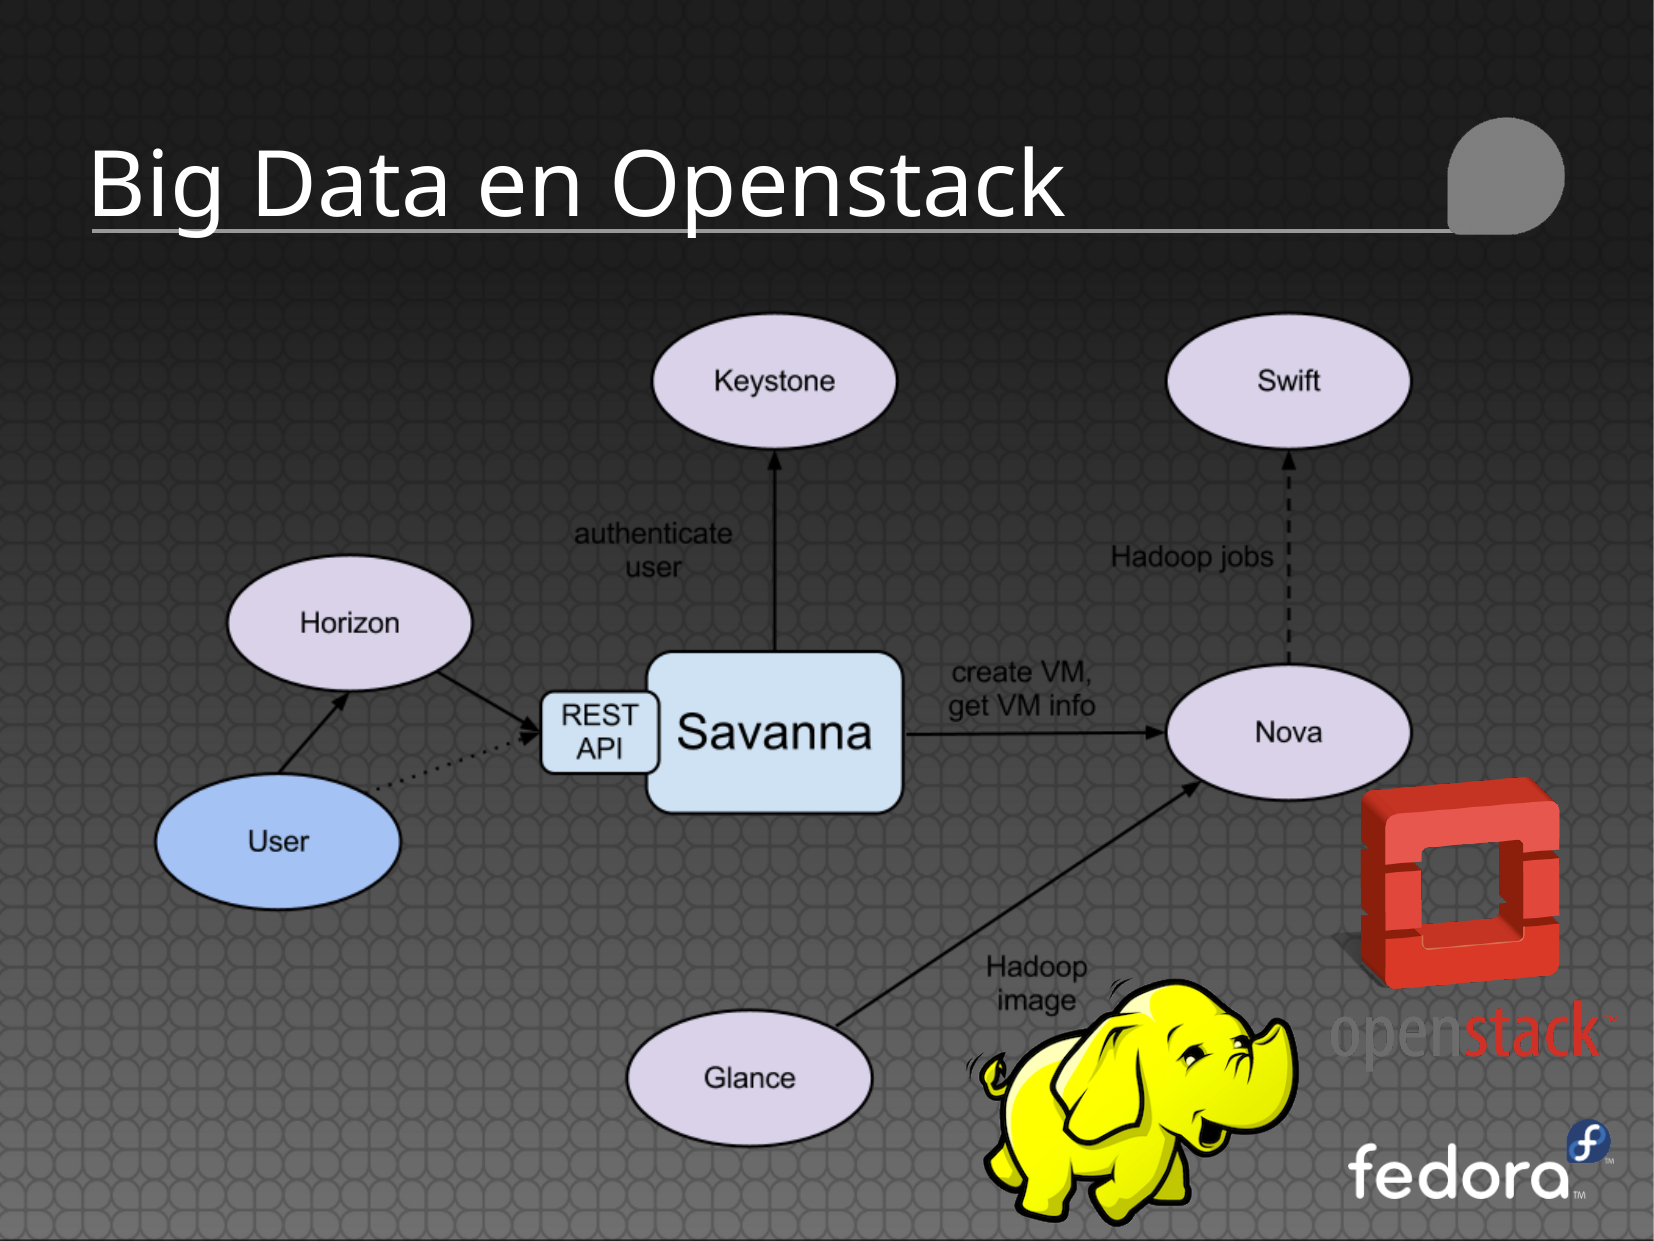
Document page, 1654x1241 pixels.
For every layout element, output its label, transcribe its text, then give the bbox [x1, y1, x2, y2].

title Big Data en Openstack [86, 112, 1576, 167]
picture [0, 0, 1654, 1241]
